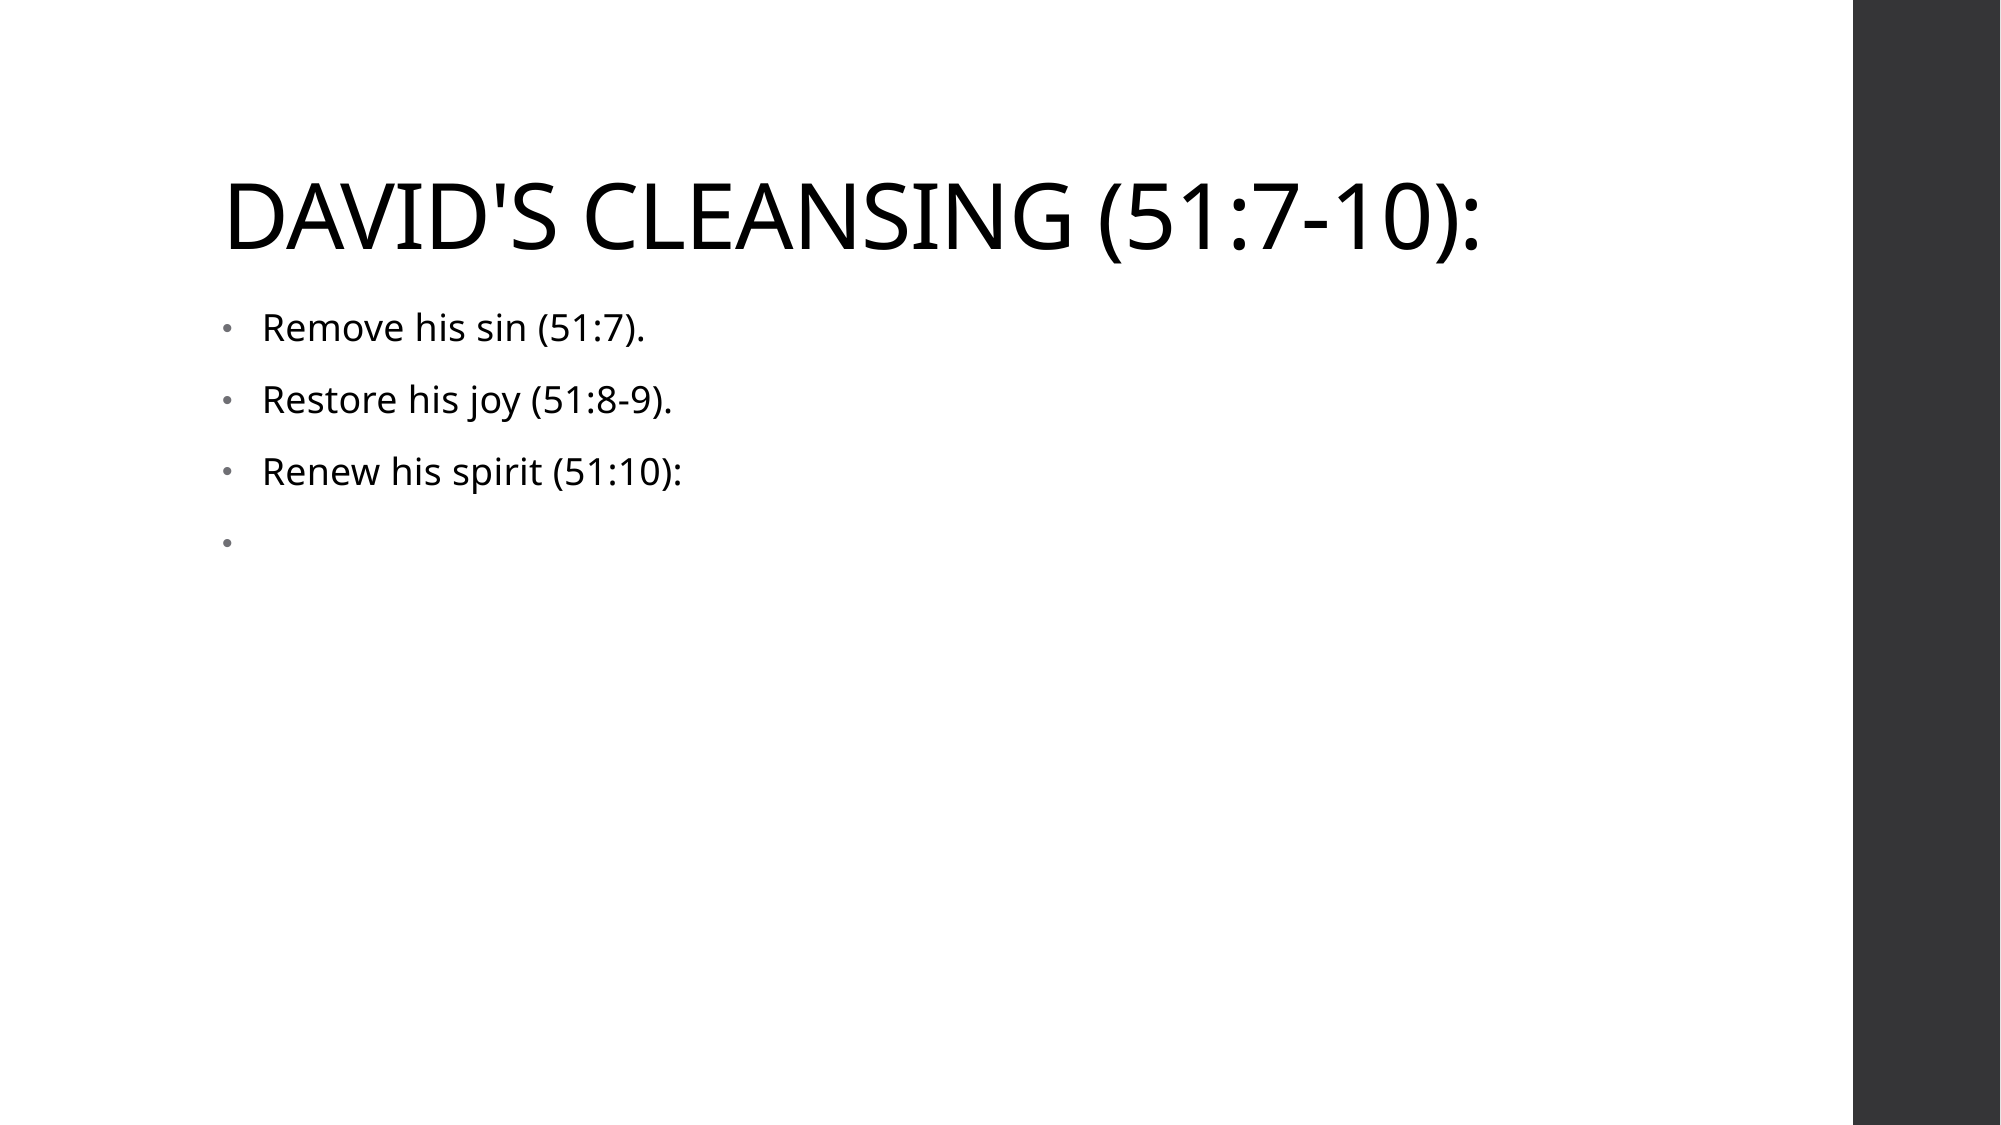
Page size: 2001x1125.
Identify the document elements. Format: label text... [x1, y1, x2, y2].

title DAVID'S CLEANSING (51:7-10): [206, 60, 1797, 278]
list Remove his sin (51:7). Restore his joy (51:8-9). Renew his spirit (51:10): [206, 299, 1617, 1014]
